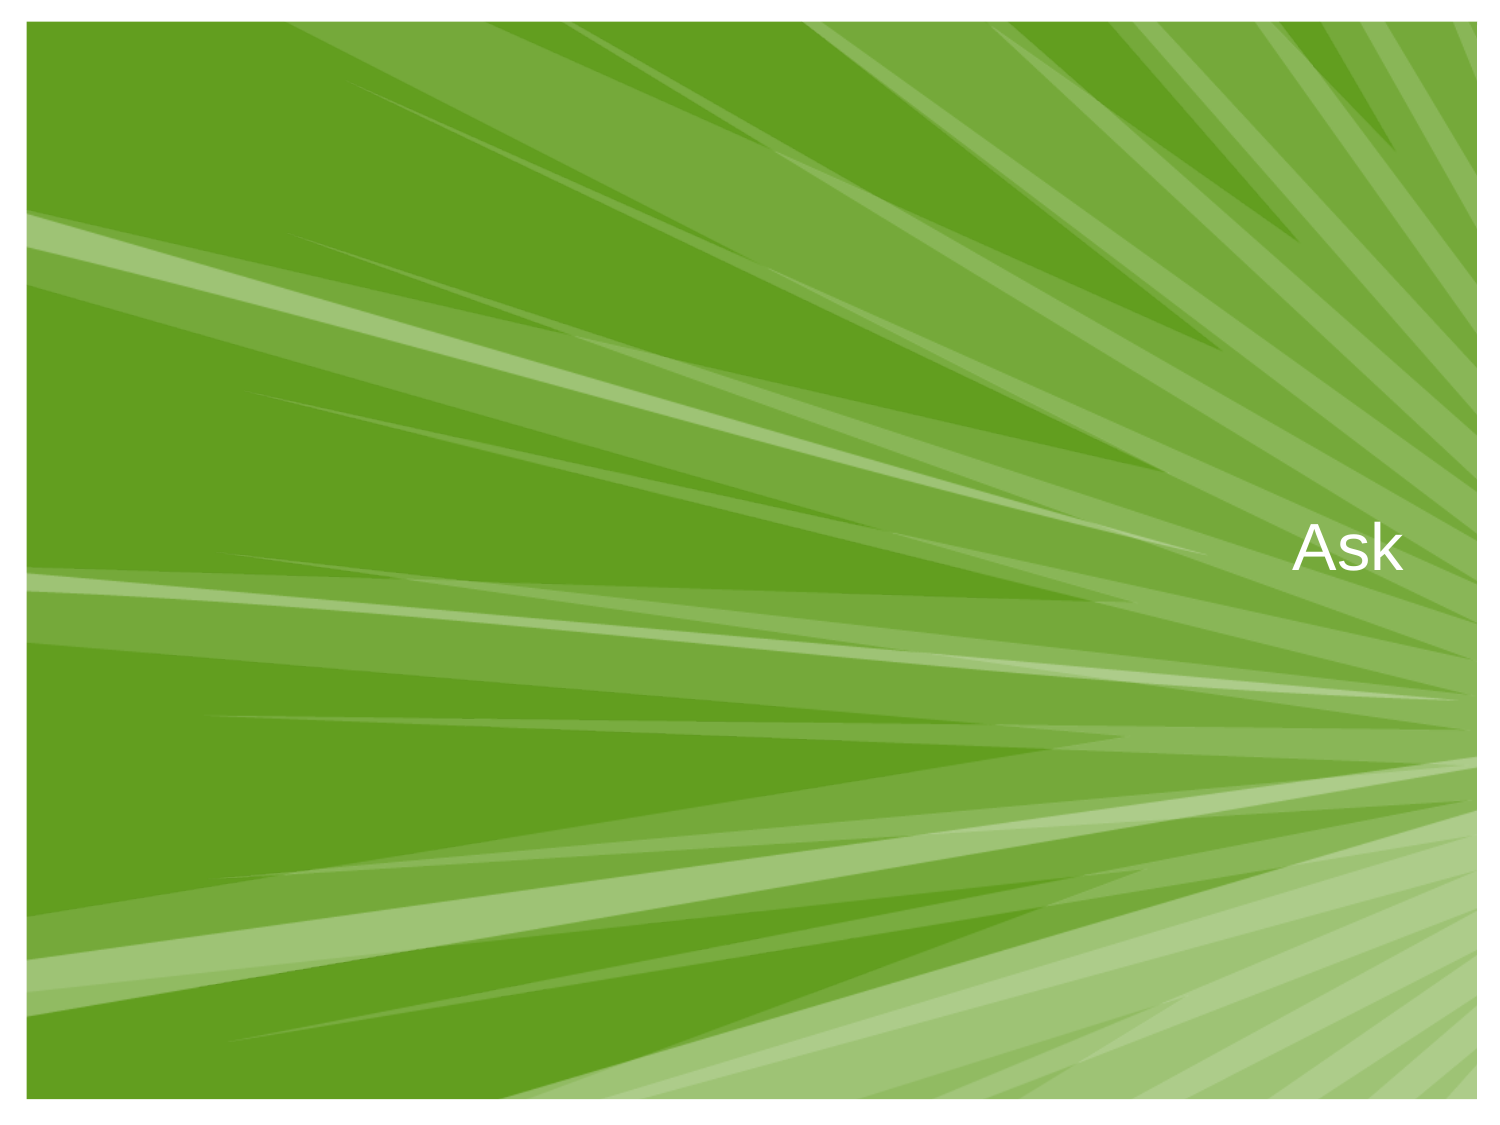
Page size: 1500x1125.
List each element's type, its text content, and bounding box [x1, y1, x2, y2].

title Ask [53, 449, 1404, 638]
picture [26, 21, 1479, 1100]
